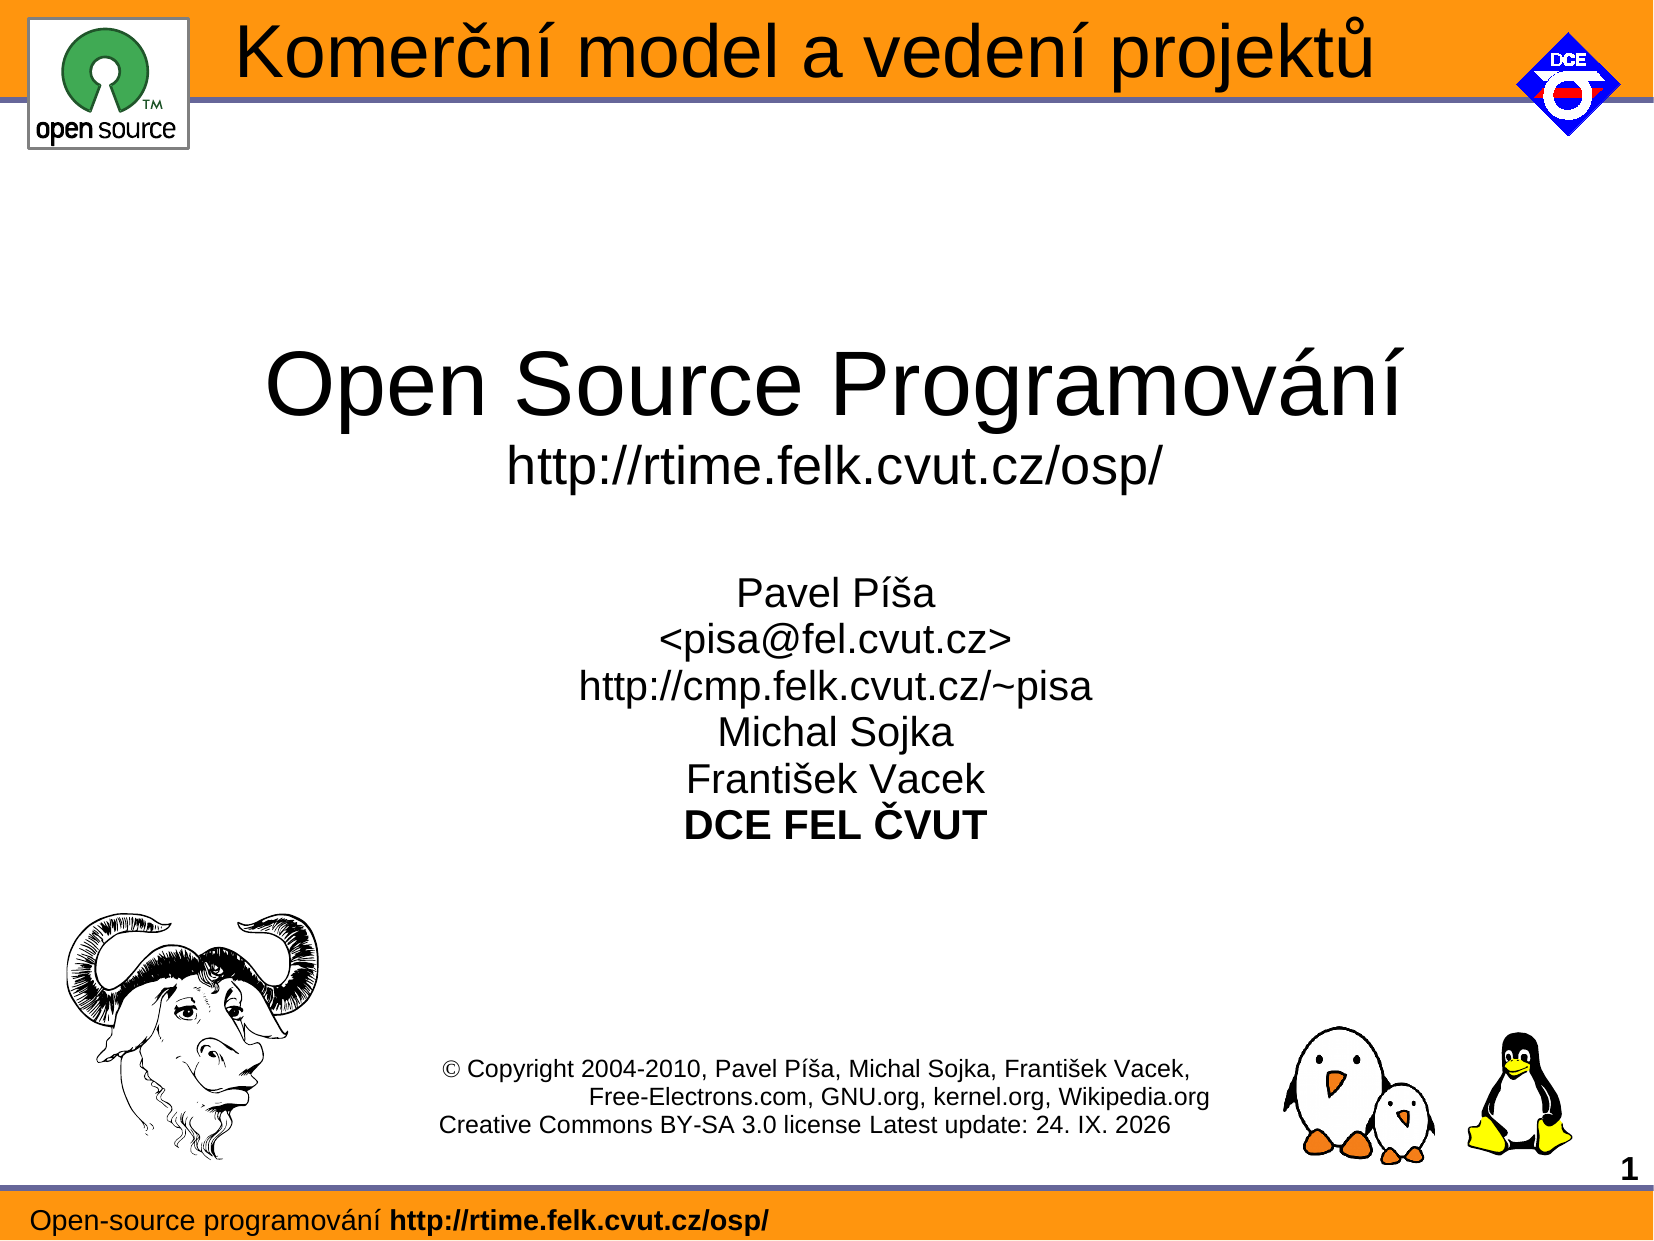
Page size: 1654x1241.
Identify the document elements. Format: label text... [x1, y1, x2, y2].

title Komerční model a vedení projektů [60, 4, 1551, 98]
subtitle Open Source Programování http://rtime.felk.cvut.cz/osp/ Pavel Píša <pisa@fel.cvut.cz> http://cmp.felk.cvut.cz/~pisa Michal Sojka František Vacek DCE FEL ČVUT [183, 204, 1471, 977]
picture [66, 911, 319, 1169]
text_box [1467, 1032, 1573, 1156]
picture [1283, 1026, 1435, 1165]
list © Copyright 2004-2010, Pavel Píša, Michal Sojka, František Vacek, Free-Electrons.com, GNU.org, kernel.org, Wikipedia.org Creative Commons BY-SA 3.0 license Latest update: 27. VI. 2013 [438, 1054, 1215, 1149]
